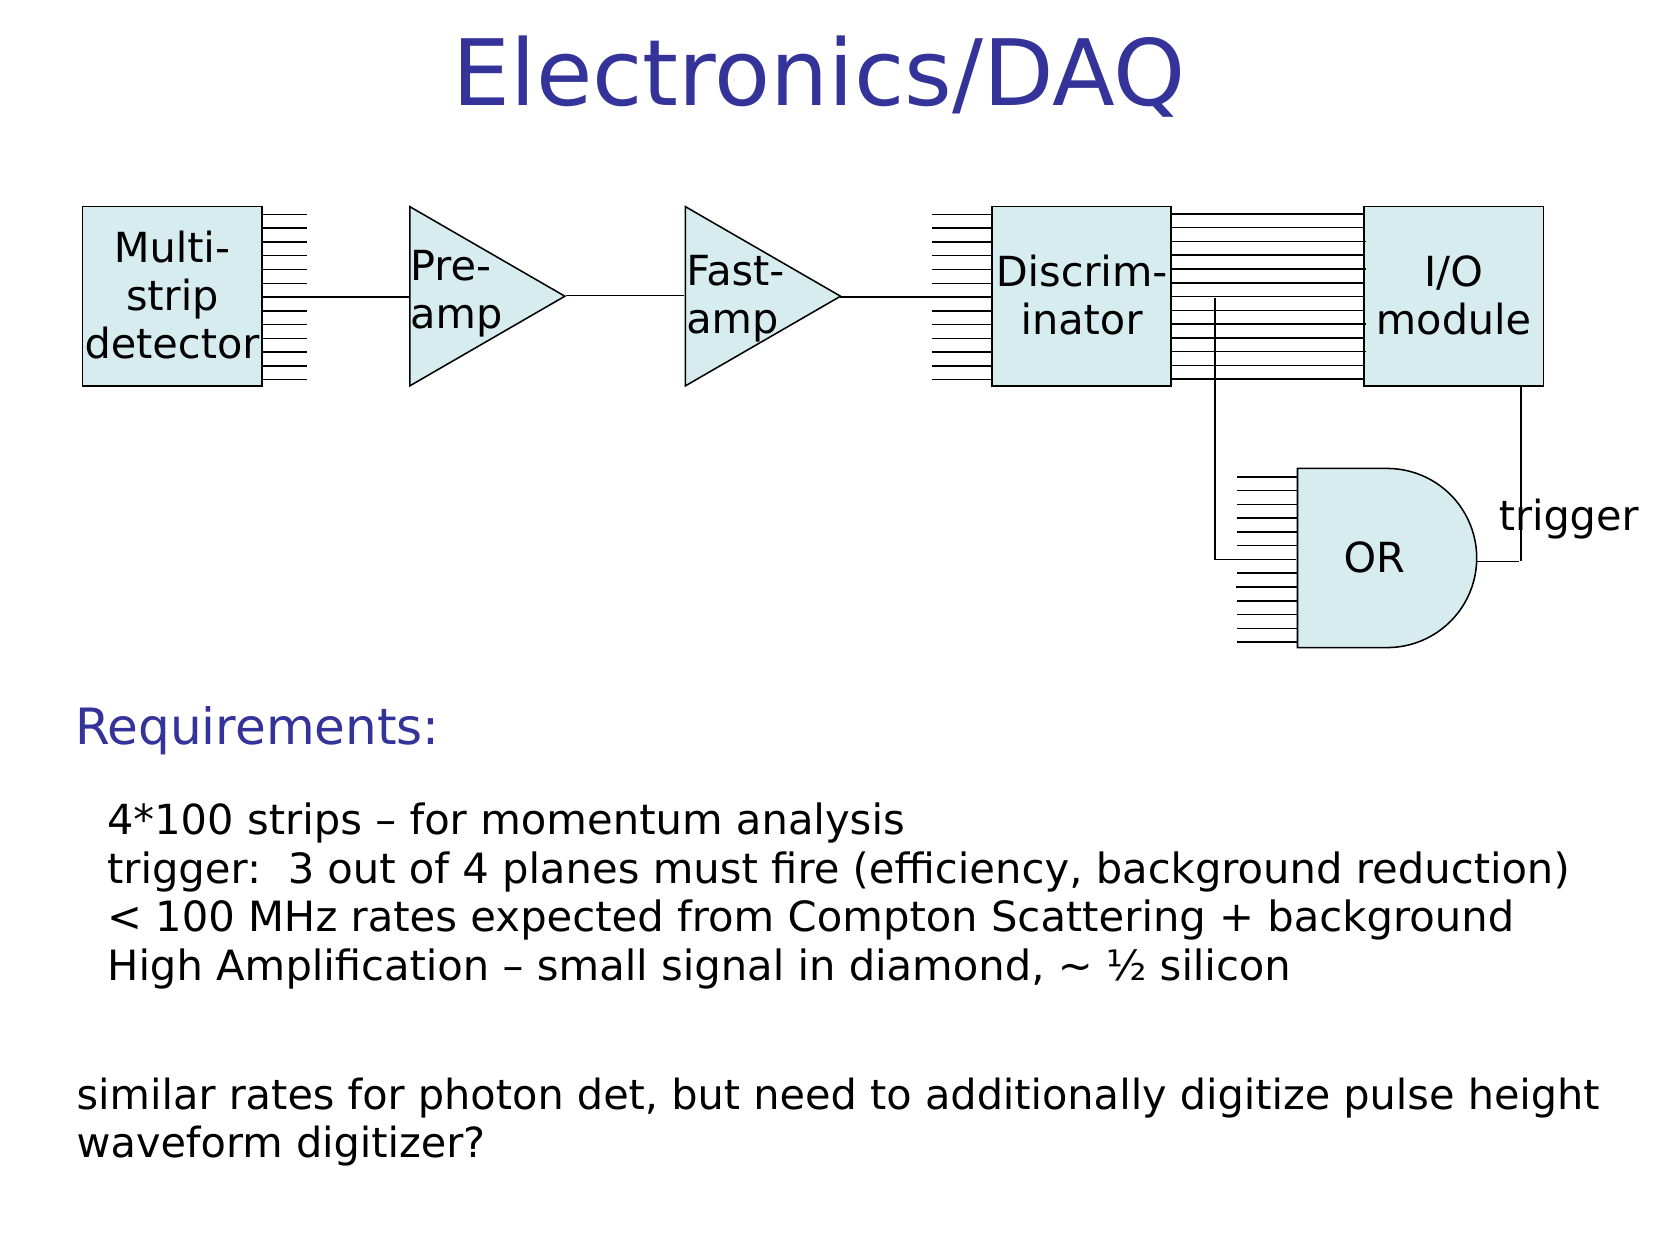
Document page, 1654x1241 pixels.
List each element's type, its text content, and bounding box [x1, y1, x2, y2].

text_box 4*100 strips – for momentum analysis trigger: 3 out of 4 planes must fire (efficiency, background reduction) < 100 MHz rates expected from Compton Scattering + background High Amplification – small signal in diamond, ~ ½ silicon [79, 788, 1586, 998]
title Electronics/DAQ [110, 0, 1530, 148]
text_box similar rates for photon det, but need to additionally digitize pulse height waveform digitizer? [48, 1062, 1616, 1175]
text_box OR [1297, 468, 1477, 648]
text_box [685, 351, 746, 386]
text_box [685, 206, 740, 238]
text_box Fast- amp [671, 238, 800, 351]
text_box Discrim- inator [992, 206, 1172, 386]
text_box trigger [1484, 484, 1654, 548]
text_box Multi- strip detector [82, 206, 262, 386]
text_box [409, 206, 458, 234]
text_box Pre- amp [395, 234, 518, 347]
text_box Requirements: [60, 690, 455, 765]
text_box [800, 272, 841, 320]
text_box [409, 347, 478, 386]
text_box I/O module [1364, 206, 1544, 386]
text_box [518, 269, 565, 324]
